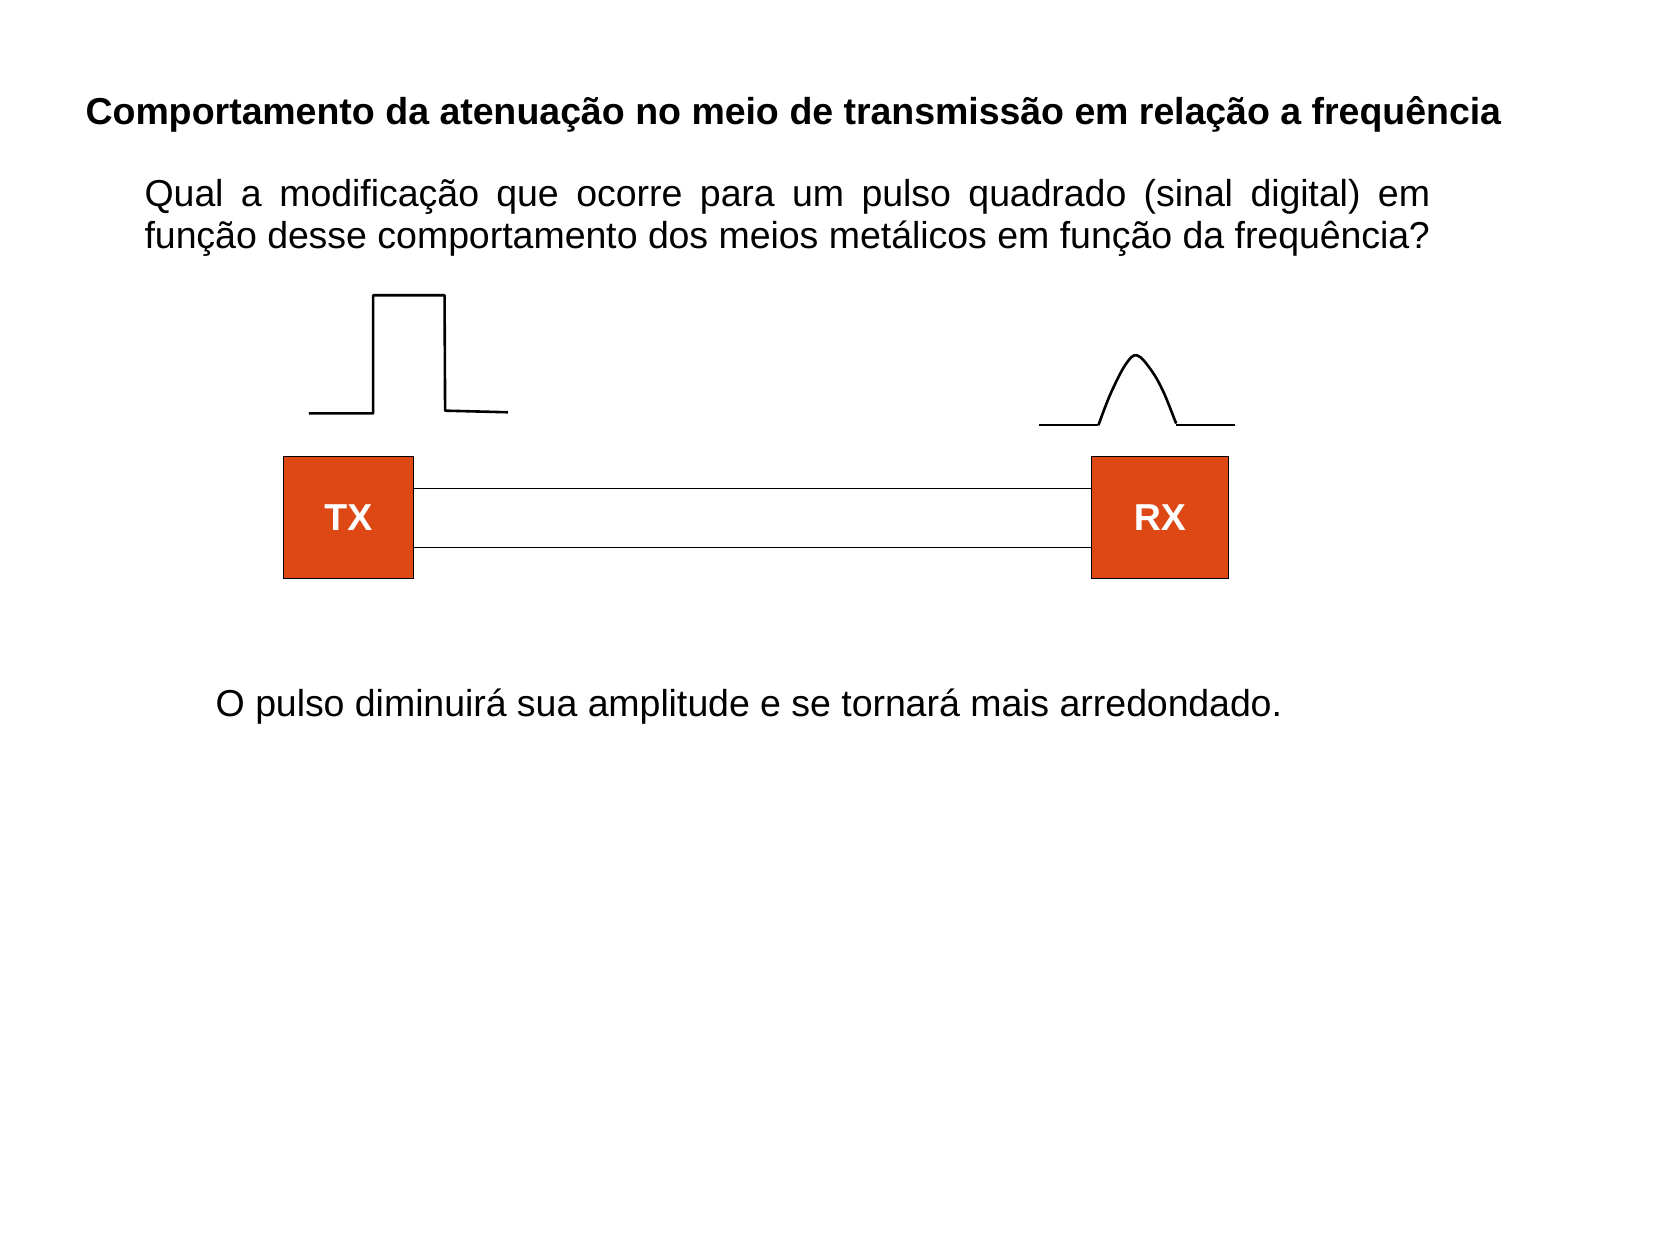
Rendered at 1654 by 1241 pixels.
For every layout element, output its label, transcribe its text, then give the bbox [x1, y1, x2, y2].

text_box RX [1091, 456, 1229, 579]
text_box Qual a modificação que ocorre para um pulso quadrado (sinal digital) em função desse comportamento dos meios metálicos em função da frequência? [129, 165, 1465, 265]
text_box O pulso diminuirá sua amplitude e se tornará mais arredondado. [200, 675, 1312, 733]
text_box Comportamento da atenuação no meio de transmissão em relação a frequência [70, 82, 1536, 140]
text_box TX [283, 456, 414, 579]
